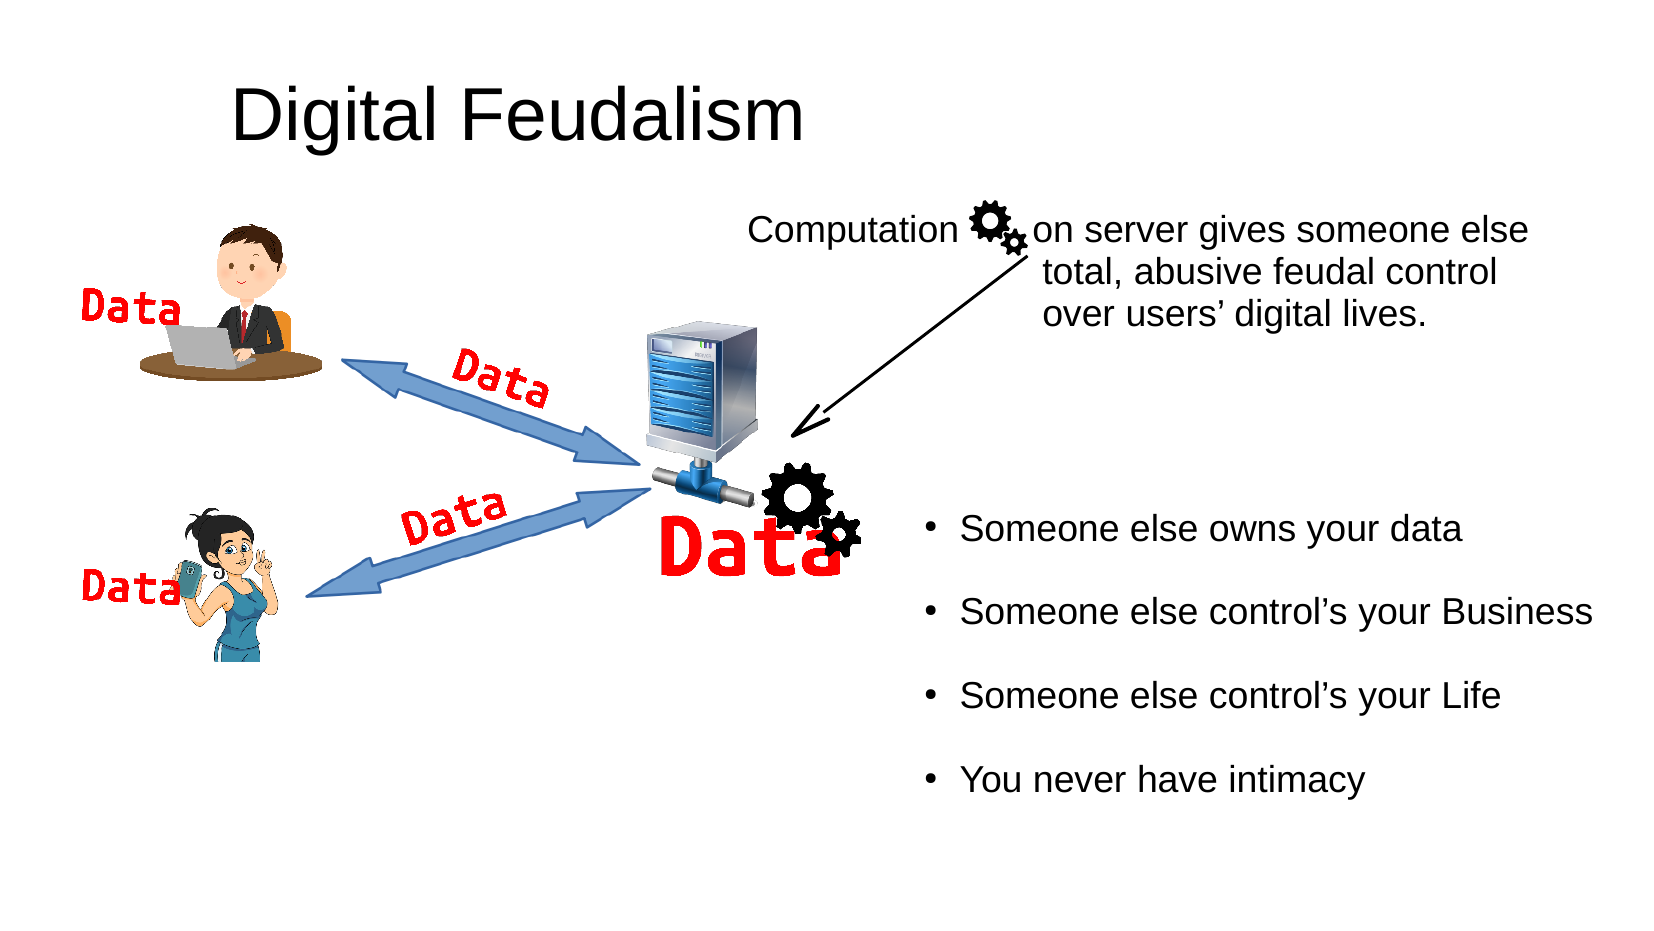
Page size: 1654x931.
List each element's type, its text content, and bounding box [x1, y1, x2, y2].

text_box Computation on server gives someone else total, abusive feudal control over users’ digital lives. [903, 200, 1619, 355]
text_box Someone else owns your data Someone else control’s your Business Someone else control’s your Life You never have intimacy [909, 499, 1630, 851]
title Digital Feudalism [82, 37, 1571, 193]
text_box Computation on server gives someone else total, abusive feudal control over users’ digital lives. [732, 200, 1023, 355]
picture [82, 223, 861, 662]
picture [969, 200, 1028, 256]
